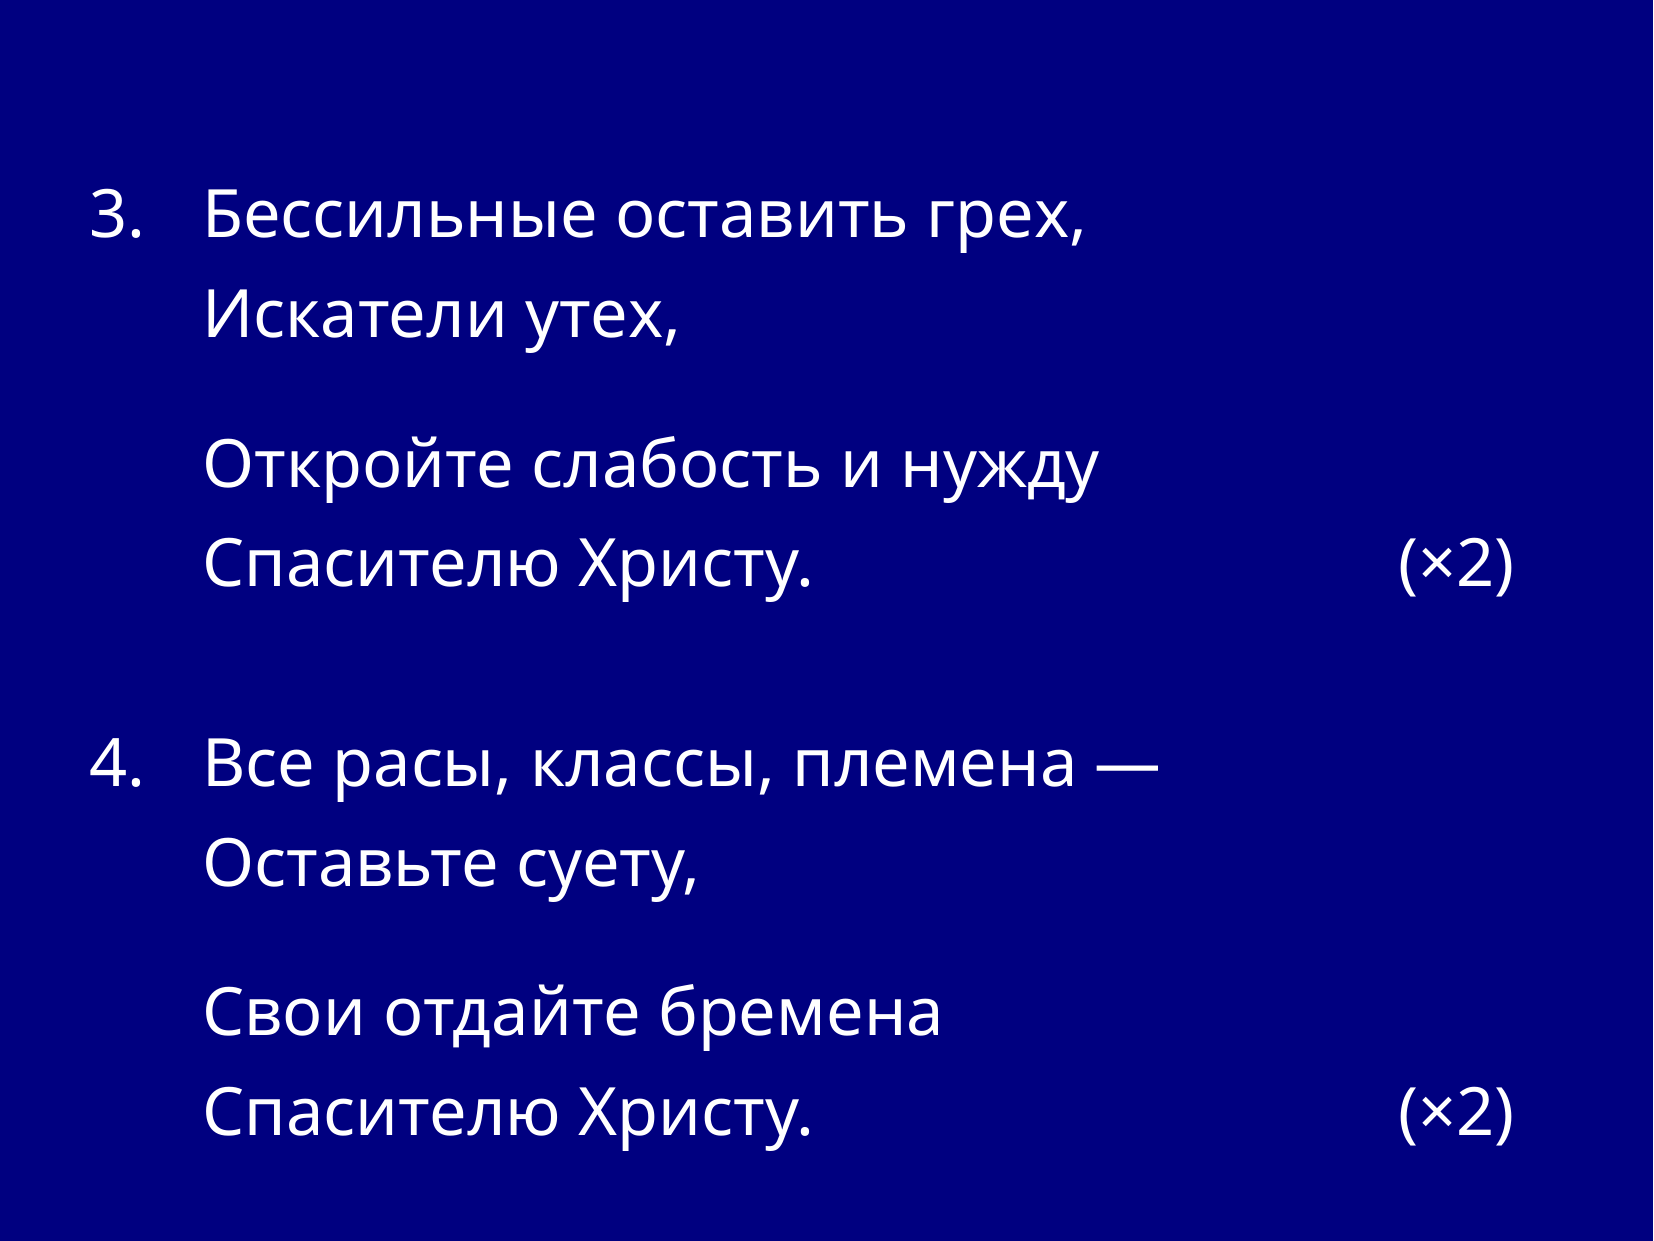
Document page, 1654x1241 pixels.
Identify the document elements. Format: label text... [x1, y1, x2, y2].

text_box 3. Бессильные оставить грех, Искатели утех, Откройте слабость и нужду Спасителю Христу. (×2) 4. Все расы, классы, племена — Оставьте суету, Свои отдайте бремена Спасителю Христу. (×2) [75, 150, 1576, 1163]
